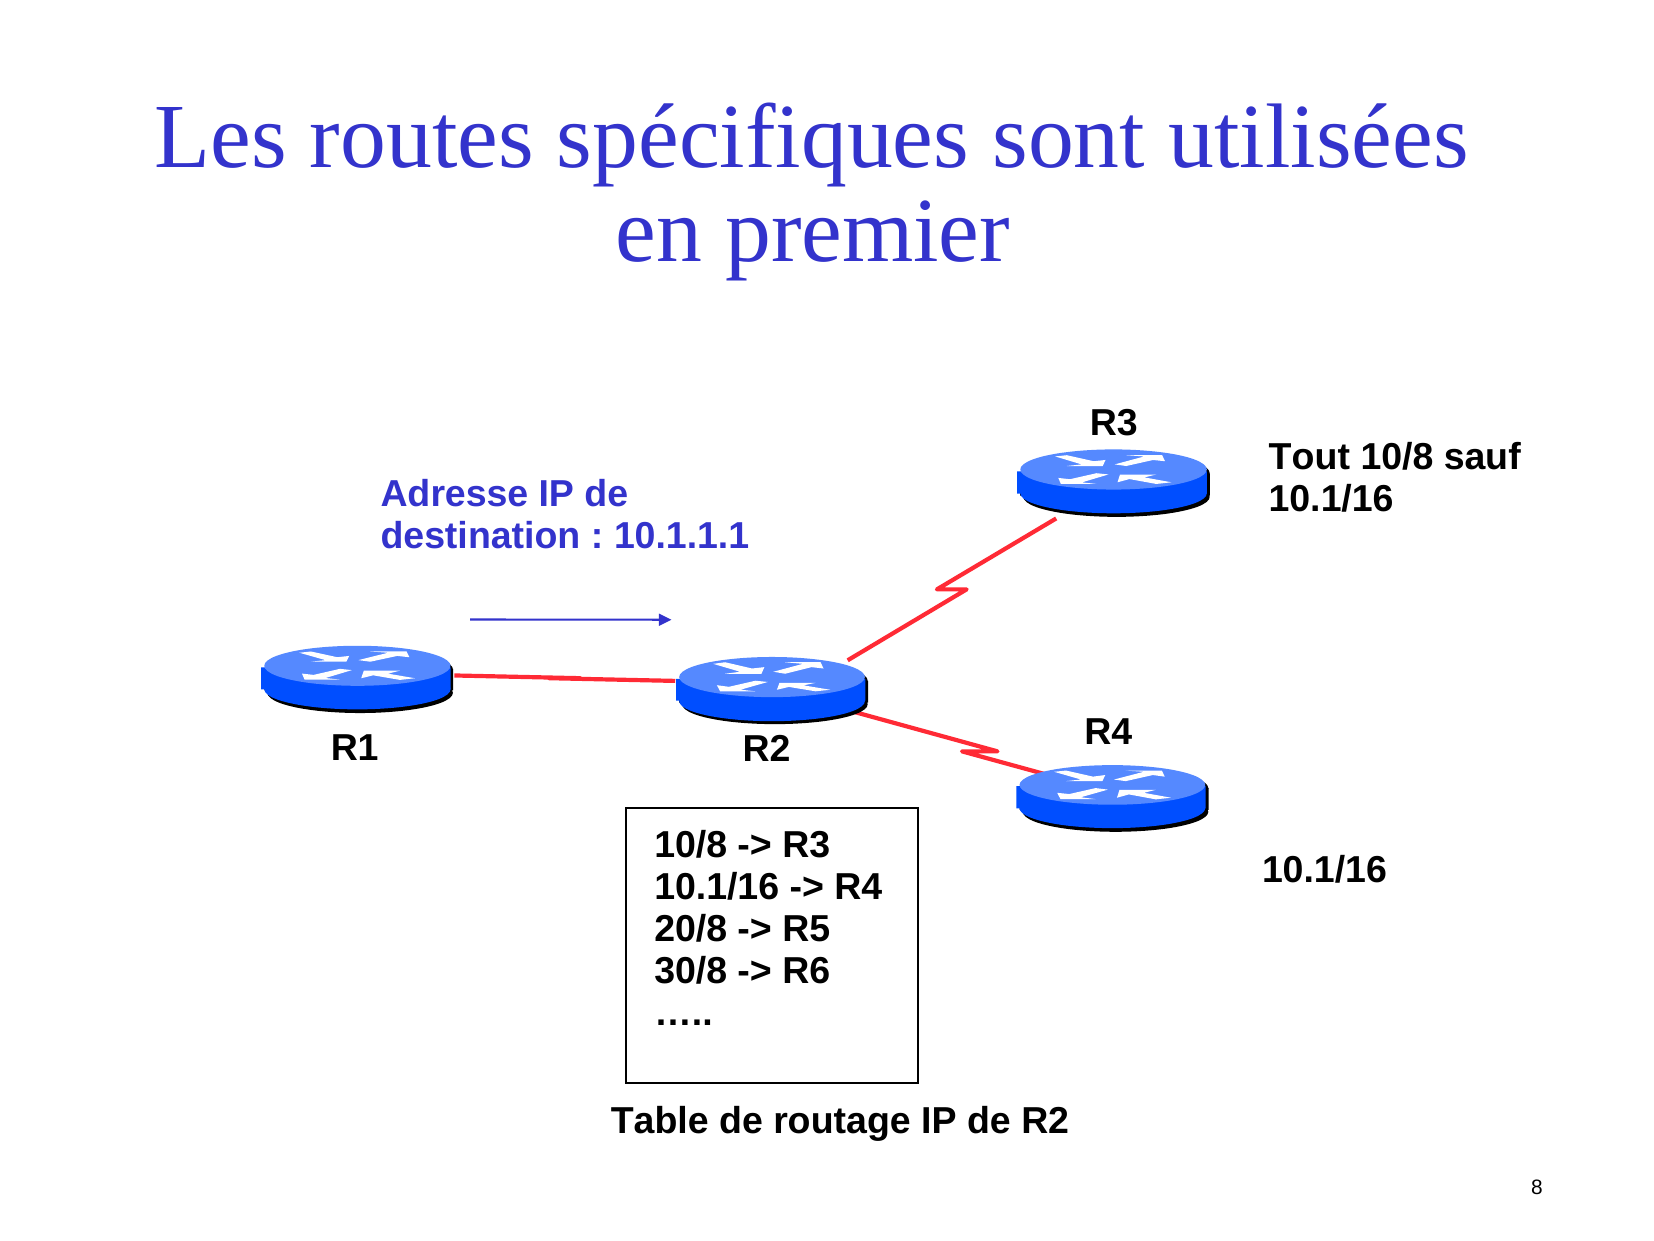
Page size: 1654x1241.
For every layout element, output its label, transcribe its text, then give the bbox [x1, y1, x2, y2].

text_box [1017, 449, 1210, 517]
title Les routes spécifiques sont utilisées en premier [123, 54, 1503, 318]
text_box 10.1/16 [1247, 842, 1402, 899]
text_box R1 [313, 718, 396, 778]
text_box [676, 656, 869, 723]
text_box R2 [727, 720, 806, 777]
text_box Table de routage IP de R2 [594, 1091, 1087, 1150]
text_box [1016, 765, 1209, 832]
text_box R4 [1069, 703, 1148, 761]
text_box R3 [1074, 394, 1153, 451]
text_box Adresse IP de destination : 10.1.1.1 [363, 464, 767, 566]
text_box [261, 645, 454, 714]
text_box Tout 10/8 sauf 10.1/16 [1253, 428, 1537, 527]
text_box 10/8 -> R3 10.1/16 -> R4 20/8 -> R5 30/8 -> R6 ….. [637, 816, 900, 1042]
